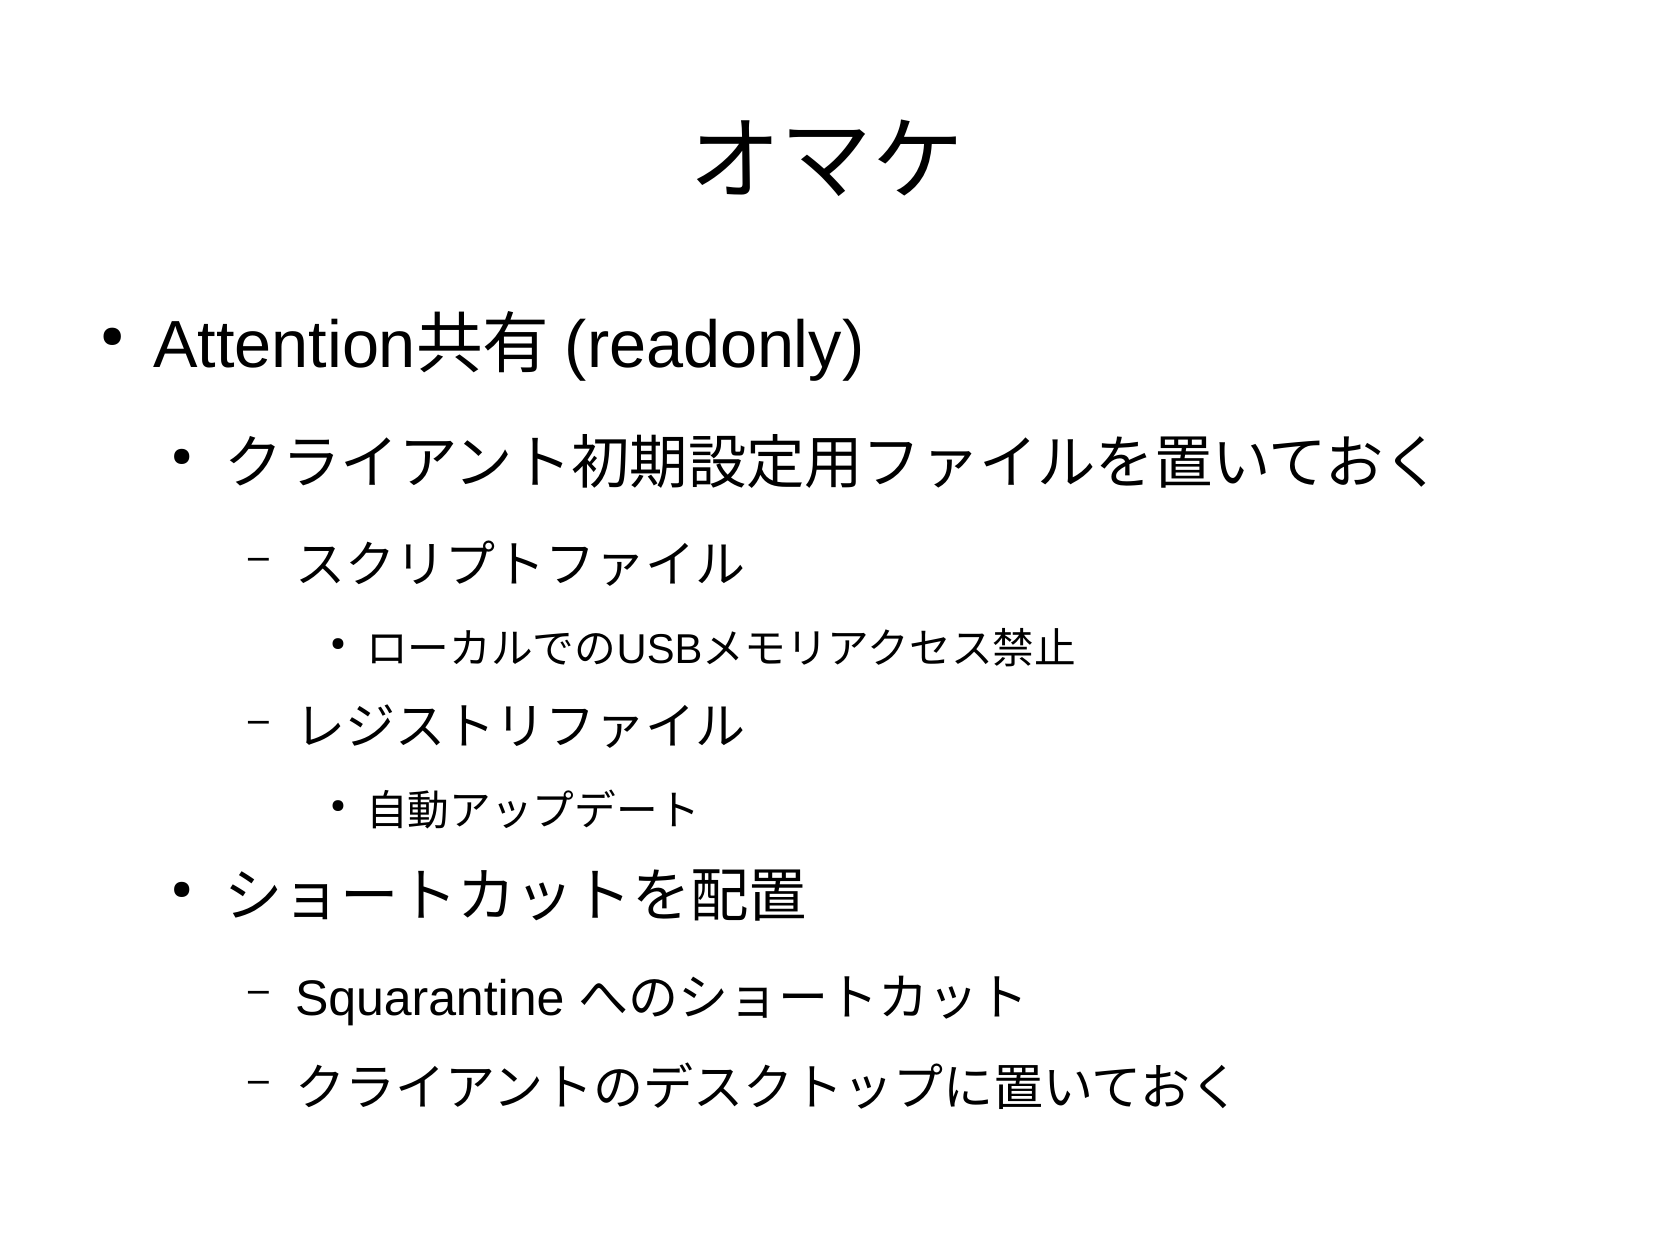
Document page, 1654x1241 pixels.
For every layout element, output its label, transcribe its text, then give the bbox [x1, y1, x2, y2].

list Attention共有 (readonly) クライアント初期設定用ファイルを置いておく スクリプトファイル ローカルでのUSBメモリアクセス禁止 レジストリファイル 自動アップデート ショートカットを配置 Squarantine へのショートカット クライアントのデスクトップに置いておく [82, 290, 1571, 1094]
title オマケ [82, 56, 1571, 250]
